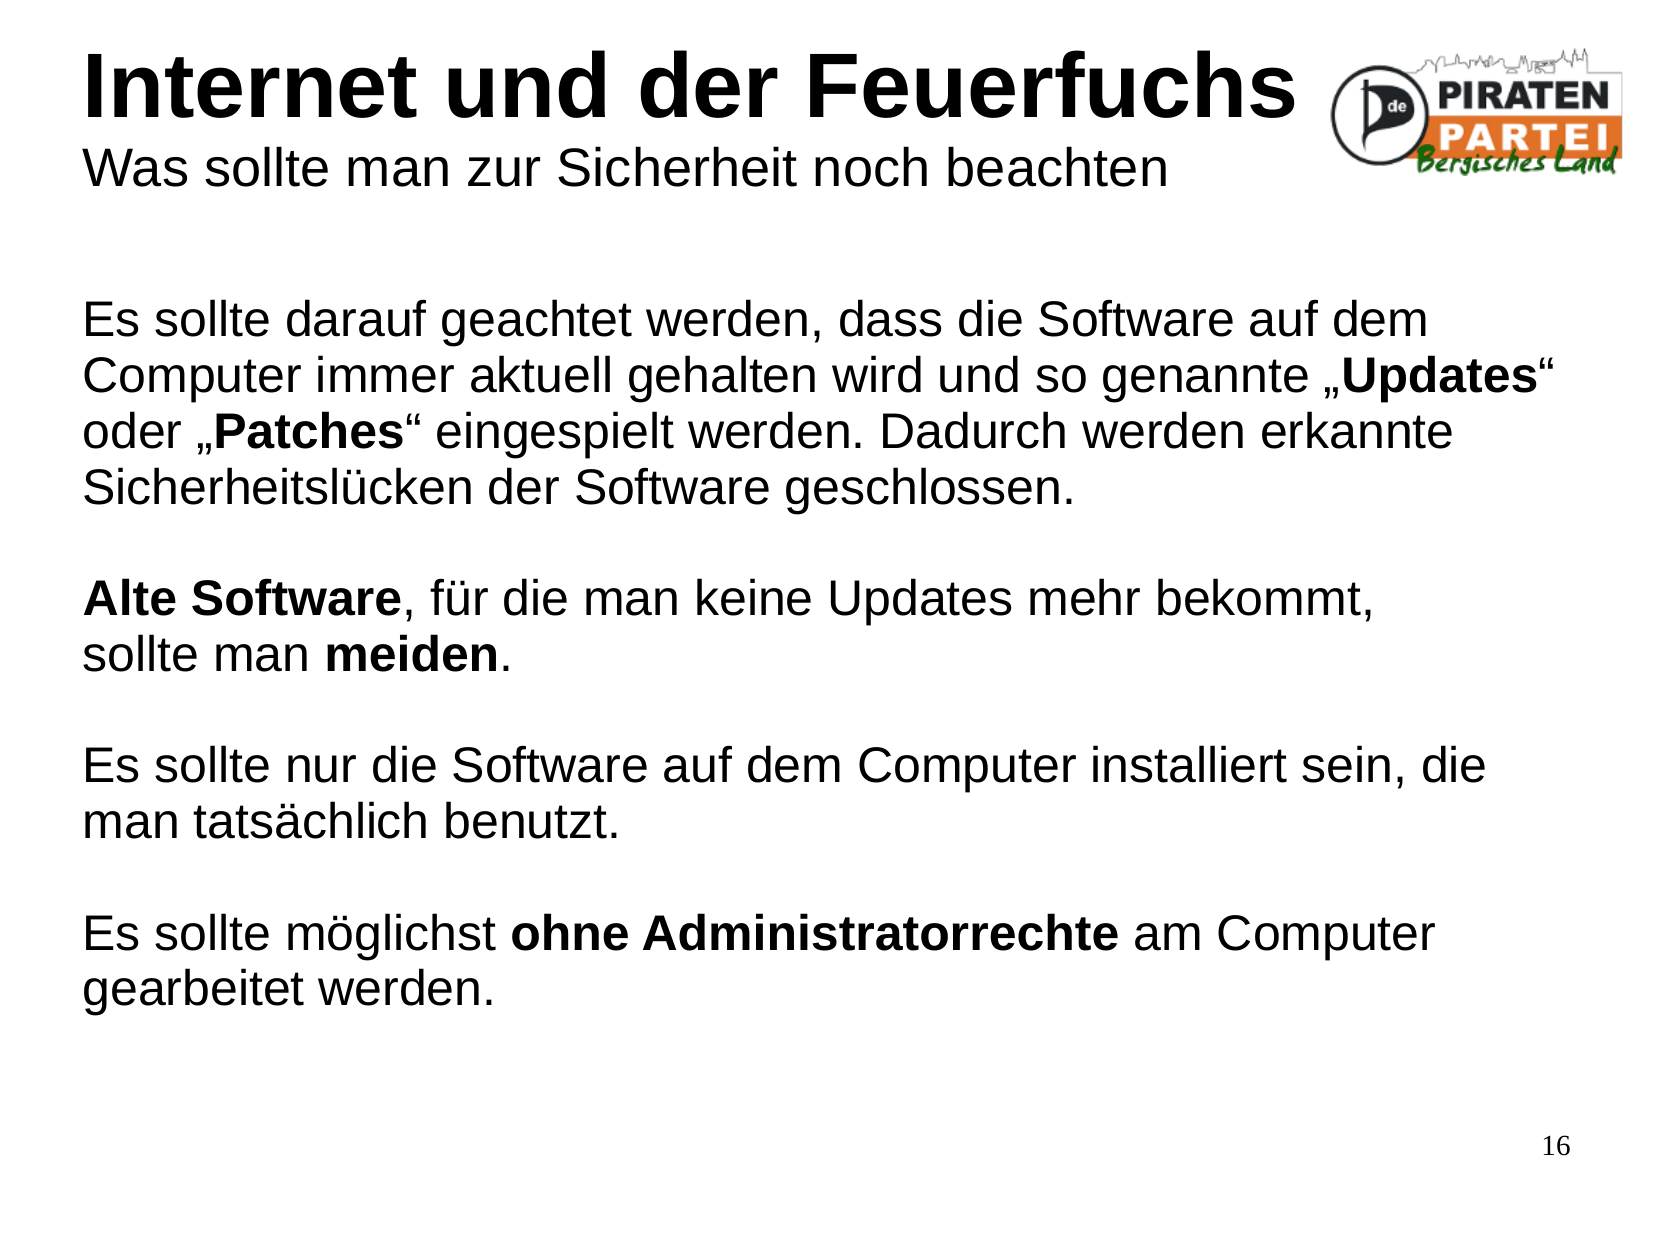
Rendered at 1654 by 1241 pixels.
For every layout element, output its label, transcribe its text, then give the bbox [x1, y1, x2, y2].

subtitle Es sollte darauf geachtet werden, dass die Software auf dem Computer immer aktuell gehalten wird und so genannte „Updates“ oder „Patches“ eingespielt werden. Dadurch werden erkannte Sicherheitslücken der Software geschlossen. Alte Software, für die man keine Updates mehr bekommt, sollte man meiden. Es sollte nur die Software auf dem Computer installiert sein, die man tatsächlich benutzt. Es sollte möglichst ohne Administratorrechte am Computer gearbeitet werden. [82, 206, 1571, 1102]
picture [1328, 47, 1625, 176]
title Internet und der Feuerfuchs Was sollte man zur Sicherheit noch beachten [82, 34, 1571, 198]
